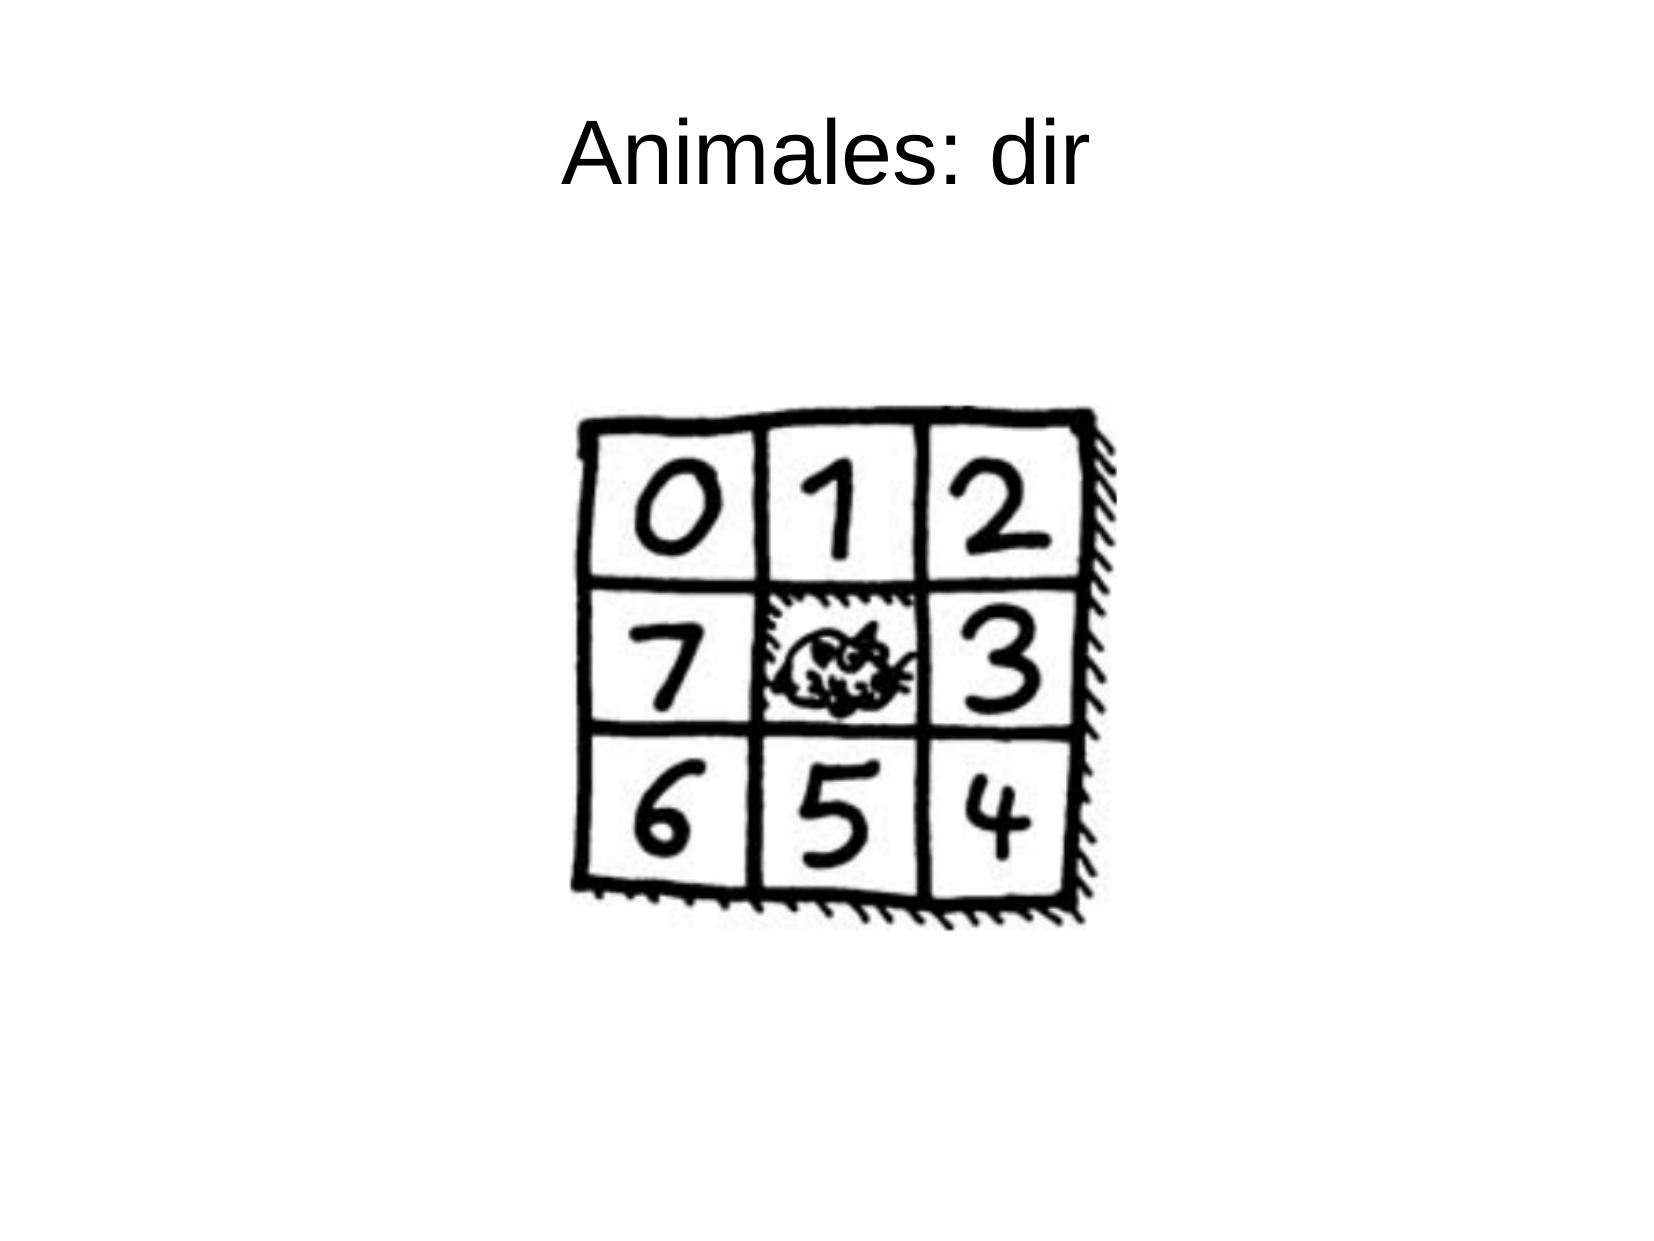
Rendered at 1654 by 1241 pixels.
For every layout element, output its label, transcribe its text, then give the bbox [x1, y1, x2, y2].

picture [531, 384, 1149, 945]
title Animales: dir [82, 49, 1571, 257]
